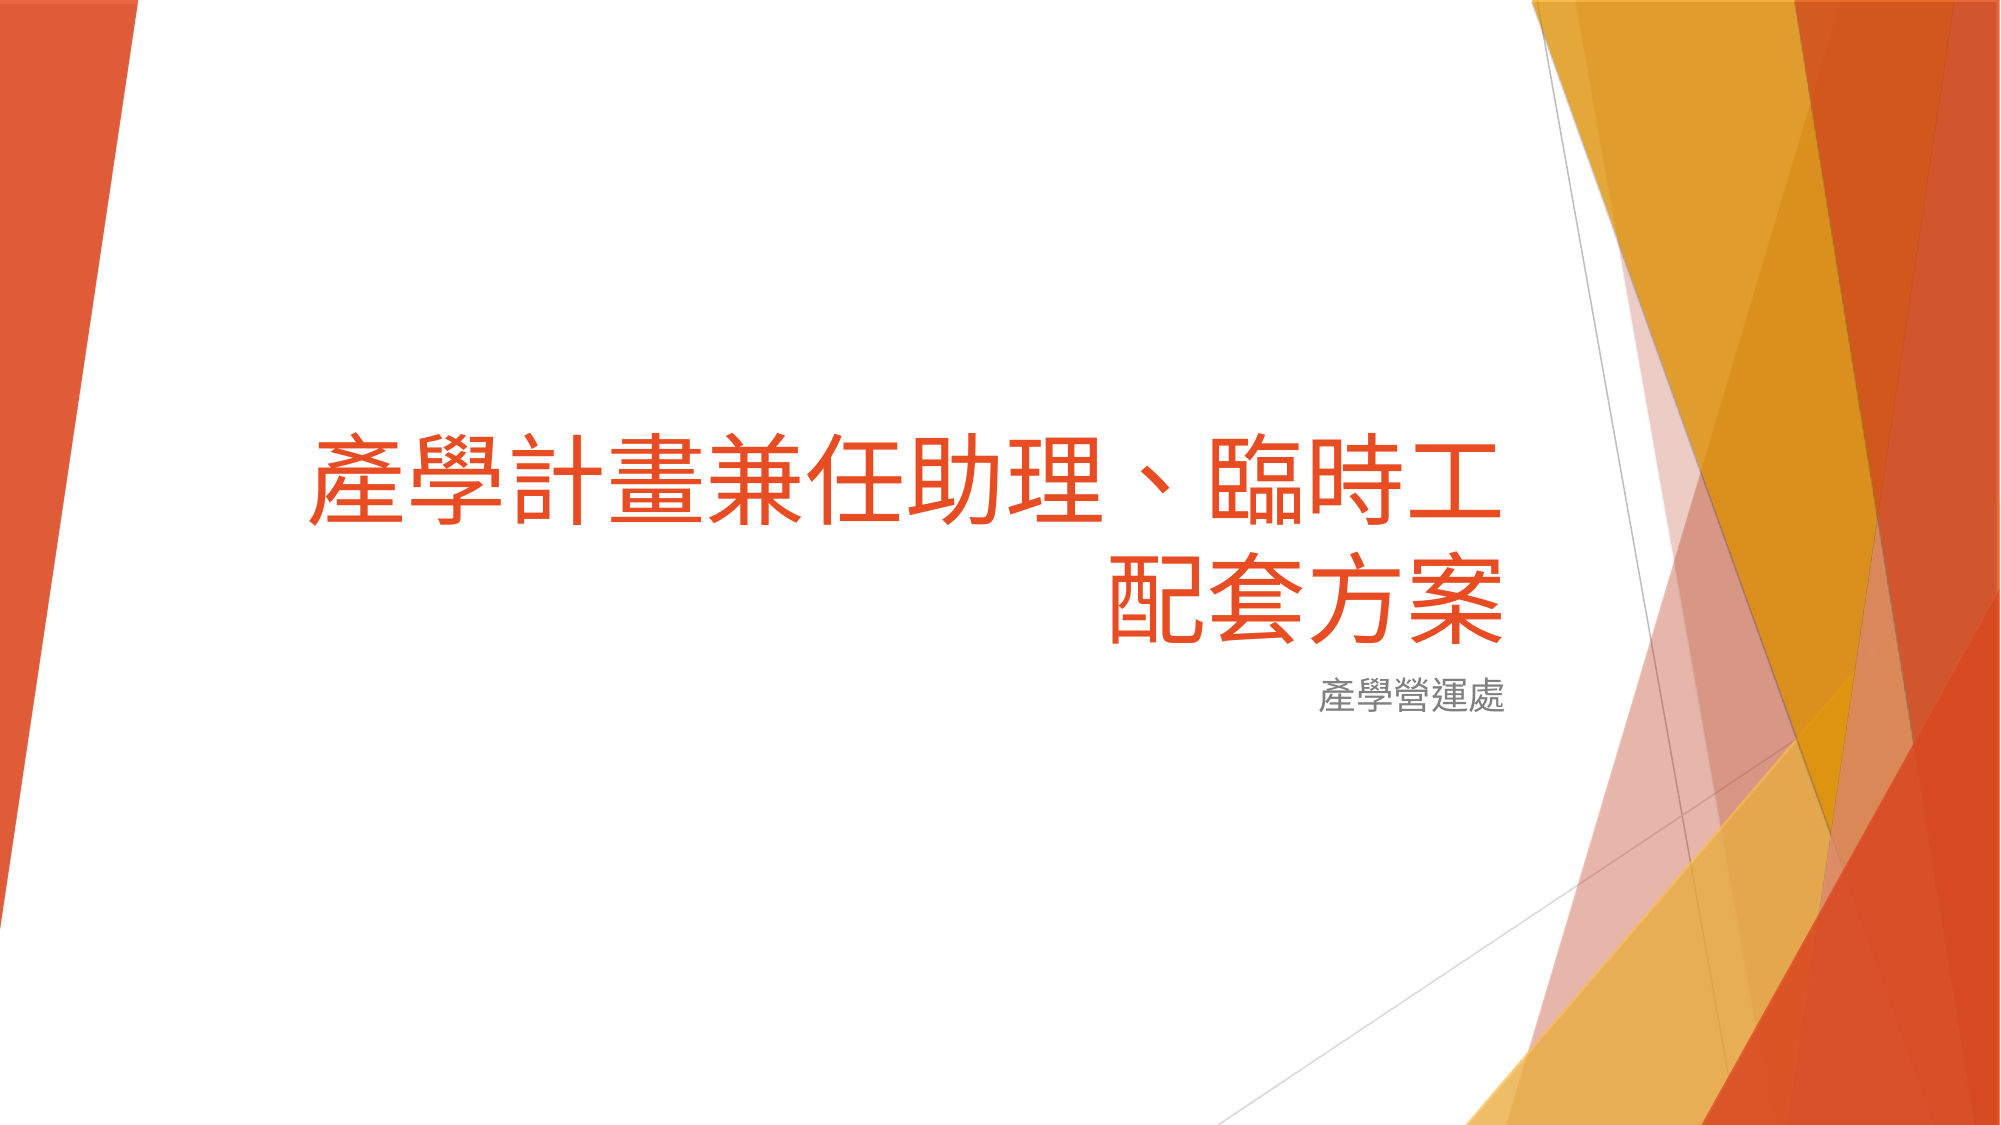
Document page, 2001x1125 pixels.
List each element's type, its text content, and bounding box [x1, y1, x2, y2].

subtitle 產學營運處 [247, 664, 1522, 845]
title 產學計畫兼任助理、臨時工配套方案 [247, 394, 1522, 664]
